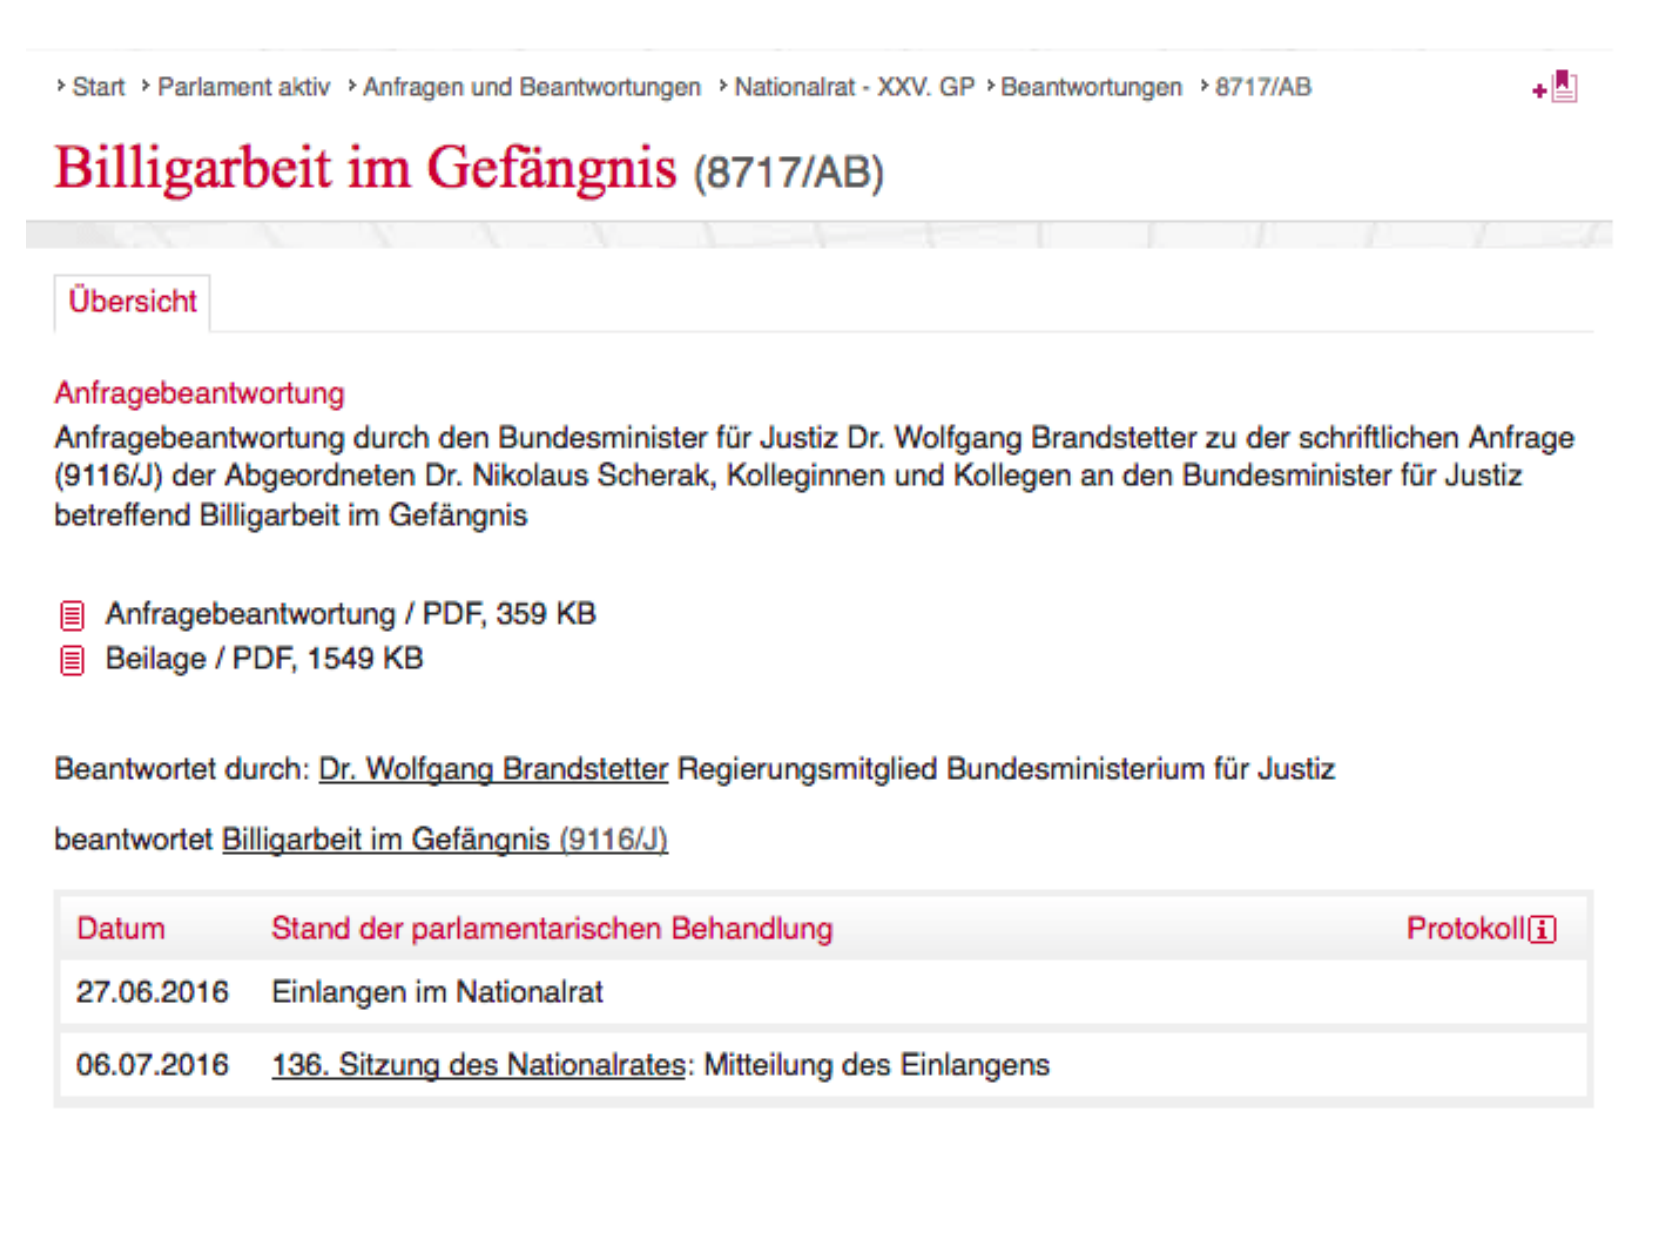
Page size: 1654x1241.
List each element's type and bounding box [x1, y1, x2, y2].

picture [26, 47, 1618, 1111]
